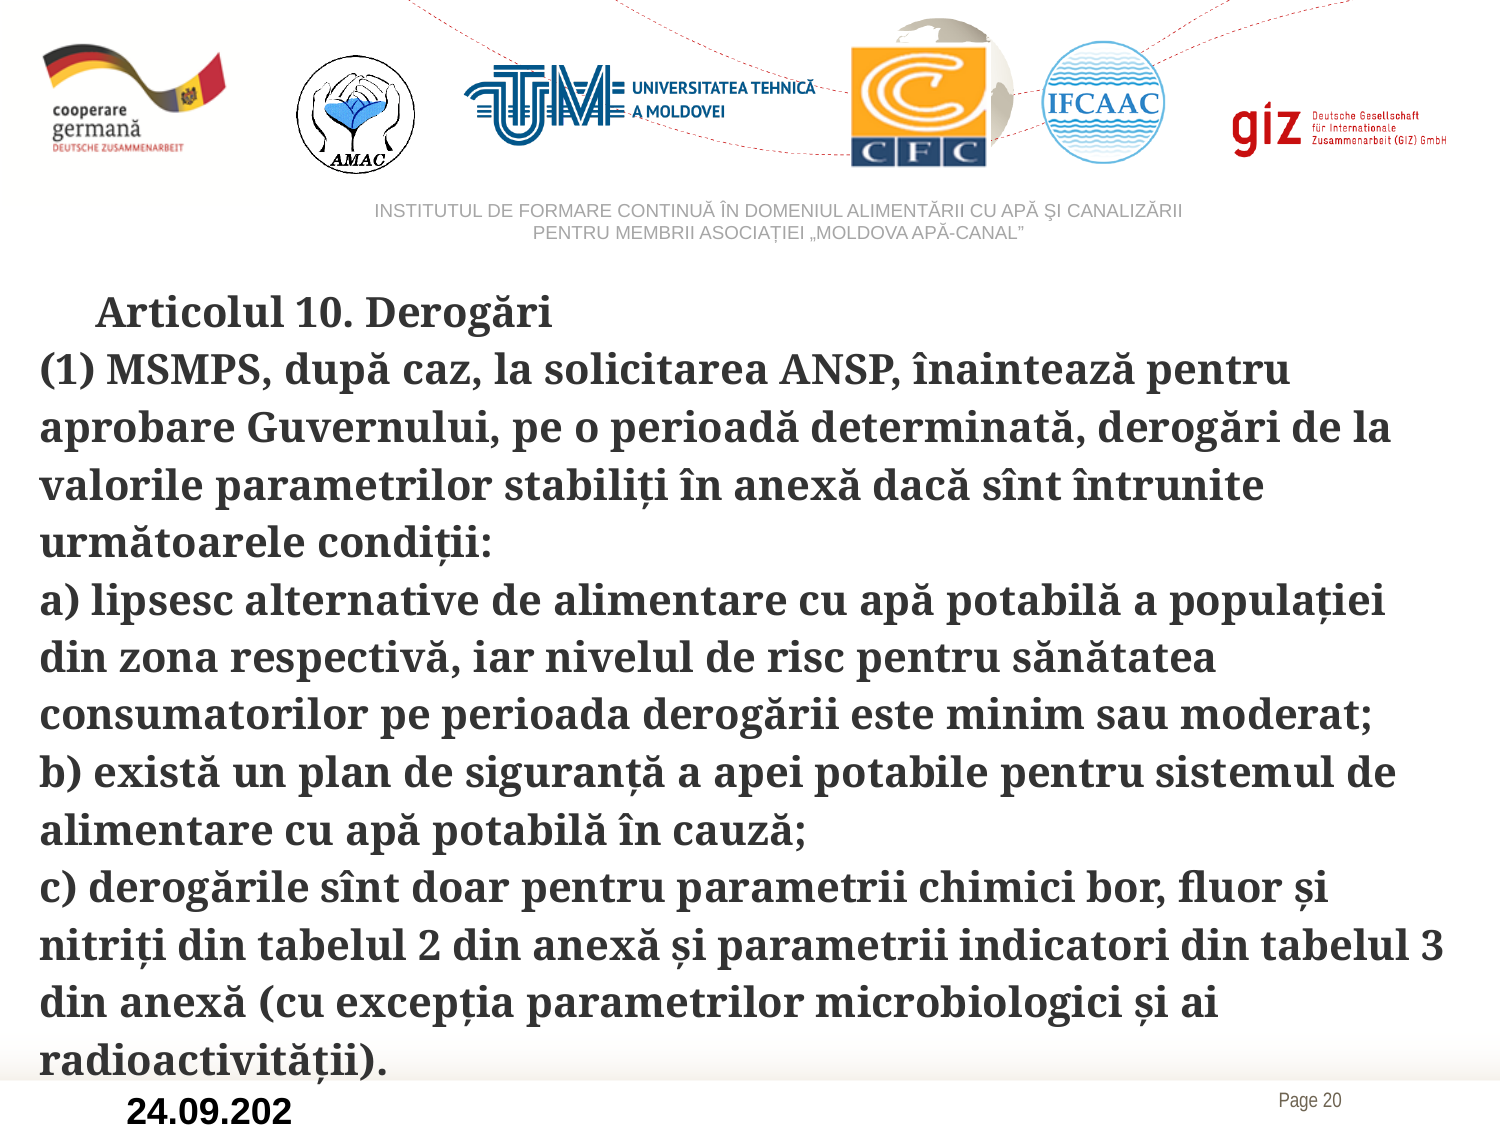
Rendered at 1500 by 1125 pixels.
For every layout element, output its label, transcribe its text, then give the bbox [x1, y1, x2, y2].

picture [0, 959, 1500, 1081]
text_box INSTITUTUL DE FORMARE CONTINUĂ ÎN DOMENIUL ALIMENTĂRII CU APĂ ŞI CANALIZĂRII PENTRU MEMBRII ASOCIAȚIEI „MOLDOVA APĂ-CANAL” [190, 170, 1366, 251]
slide_number 14.07.2021 [111, 1079, 324, 1120]
picture [0, 0, 1500, 206]
title Articolul 10. Derogări (1) MSMPS, după caz, la solicitarea ANSP, înaintează pentru aprobare Guvernului, pe o perioadă determinată, derogări de la valorile parametrilor stabiliți în anexă dacă sînt întrunite următoarele condiții: a) lipsesc alternative de alimentare cu apă potabilă a populației din zona respectivă, iar nivelul de risc pentru sănătatea consumatorilor pe perioada derogării este minim sau moderat; b) există un plan de siguranță a apei potabile pentru sistemul de alimentare cu apă potabilă în cauză; c) derogările sînt doar pentru parametrii chimici bor, fluor și nitriți din tabelul 2 din anexă și parametrii indicatori din tabelul 3 din anexă (cu excepția parametrilor microbiologici și ai radioactivității). [24, 270, 1475, 1028]
